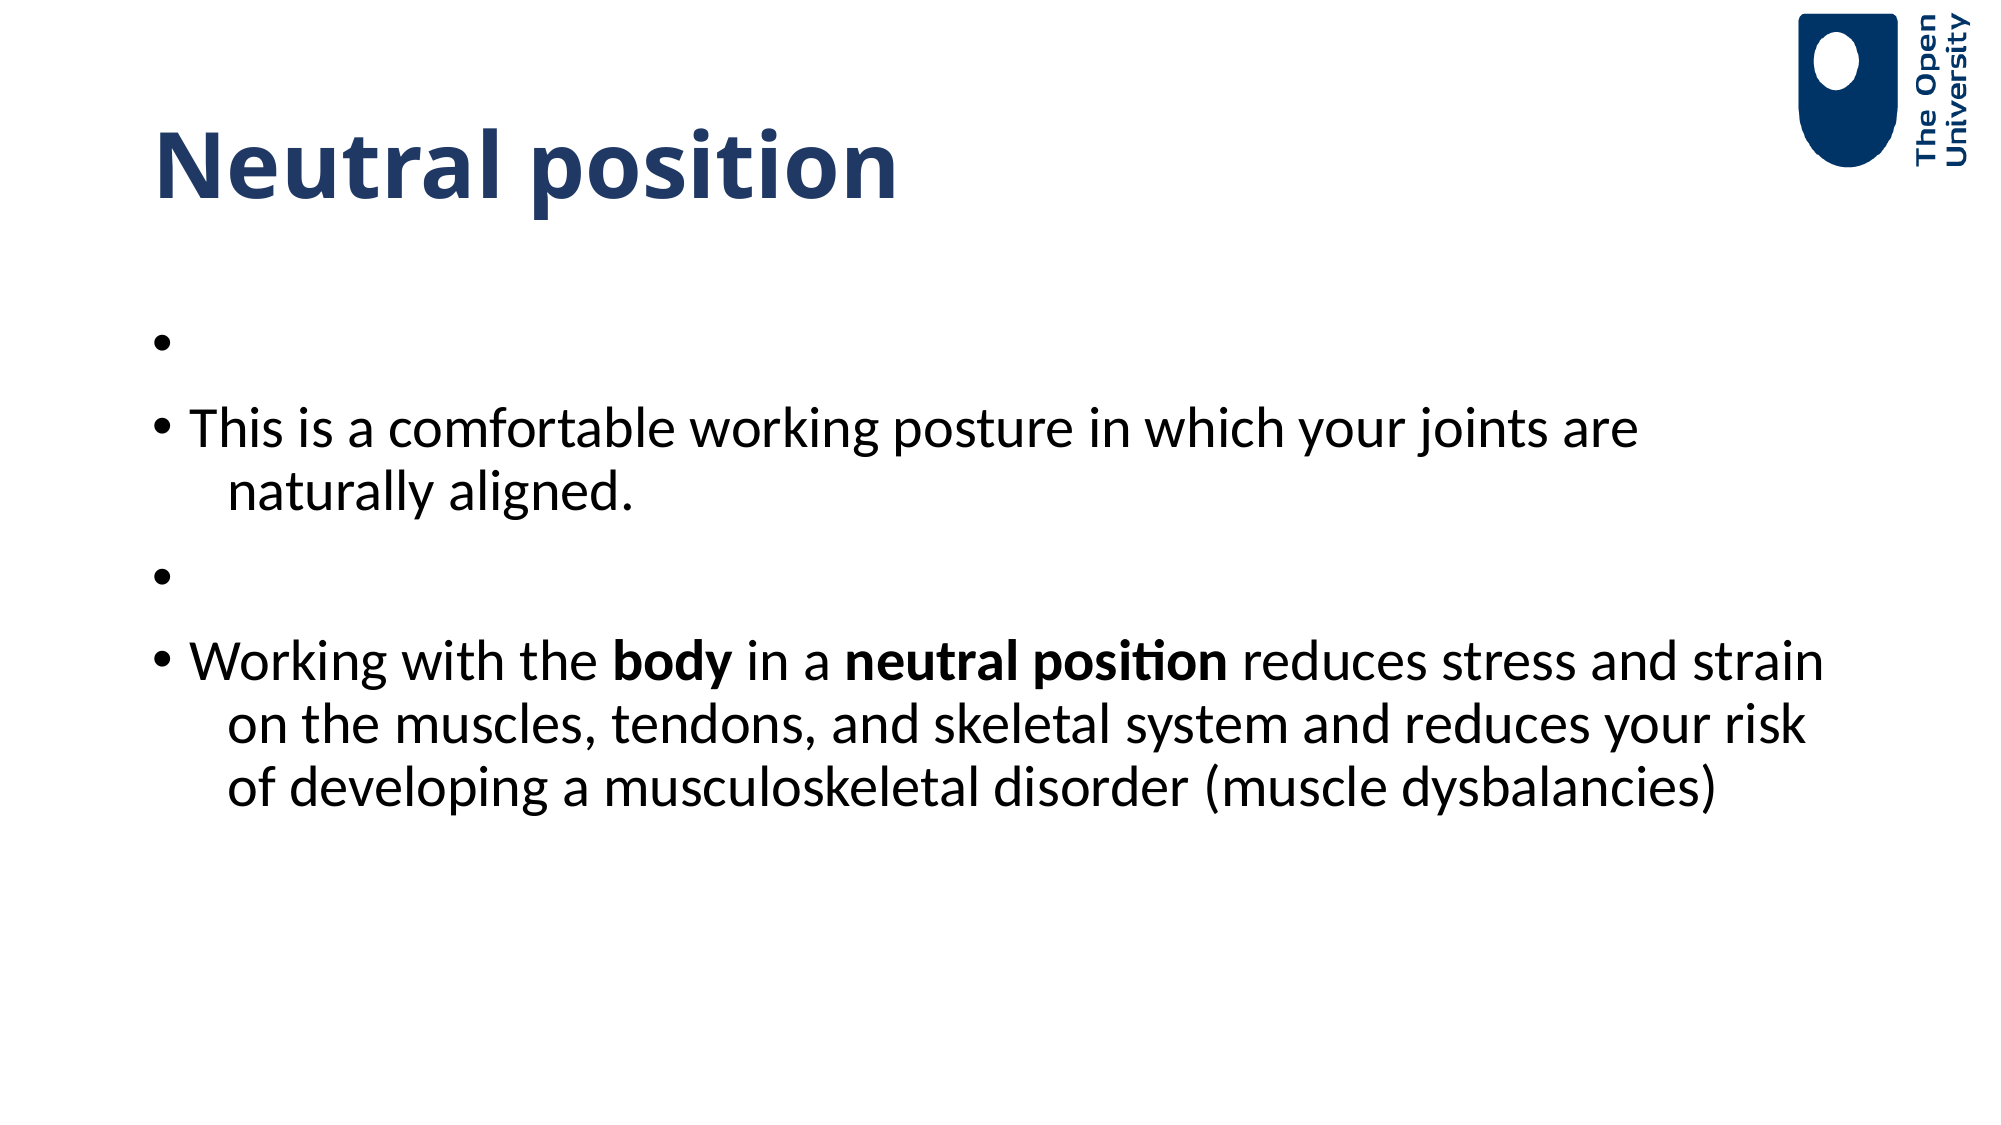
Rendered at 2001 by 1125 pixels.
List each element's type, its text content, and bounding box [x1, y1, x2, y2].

picture [1797, 10, 1971, 170]
list This is a comfortable working posture in which your joints are naturally aligned. Working with the body in a neutral position reduces stress and strain on the muscles, tendons, and skeletal system and reduces your risk of developing a musculoskeletal disorder (muscle dysbalancies) [137, 299, 1863, 1014]
title Neutral position [137, 59, 1863, 278]
